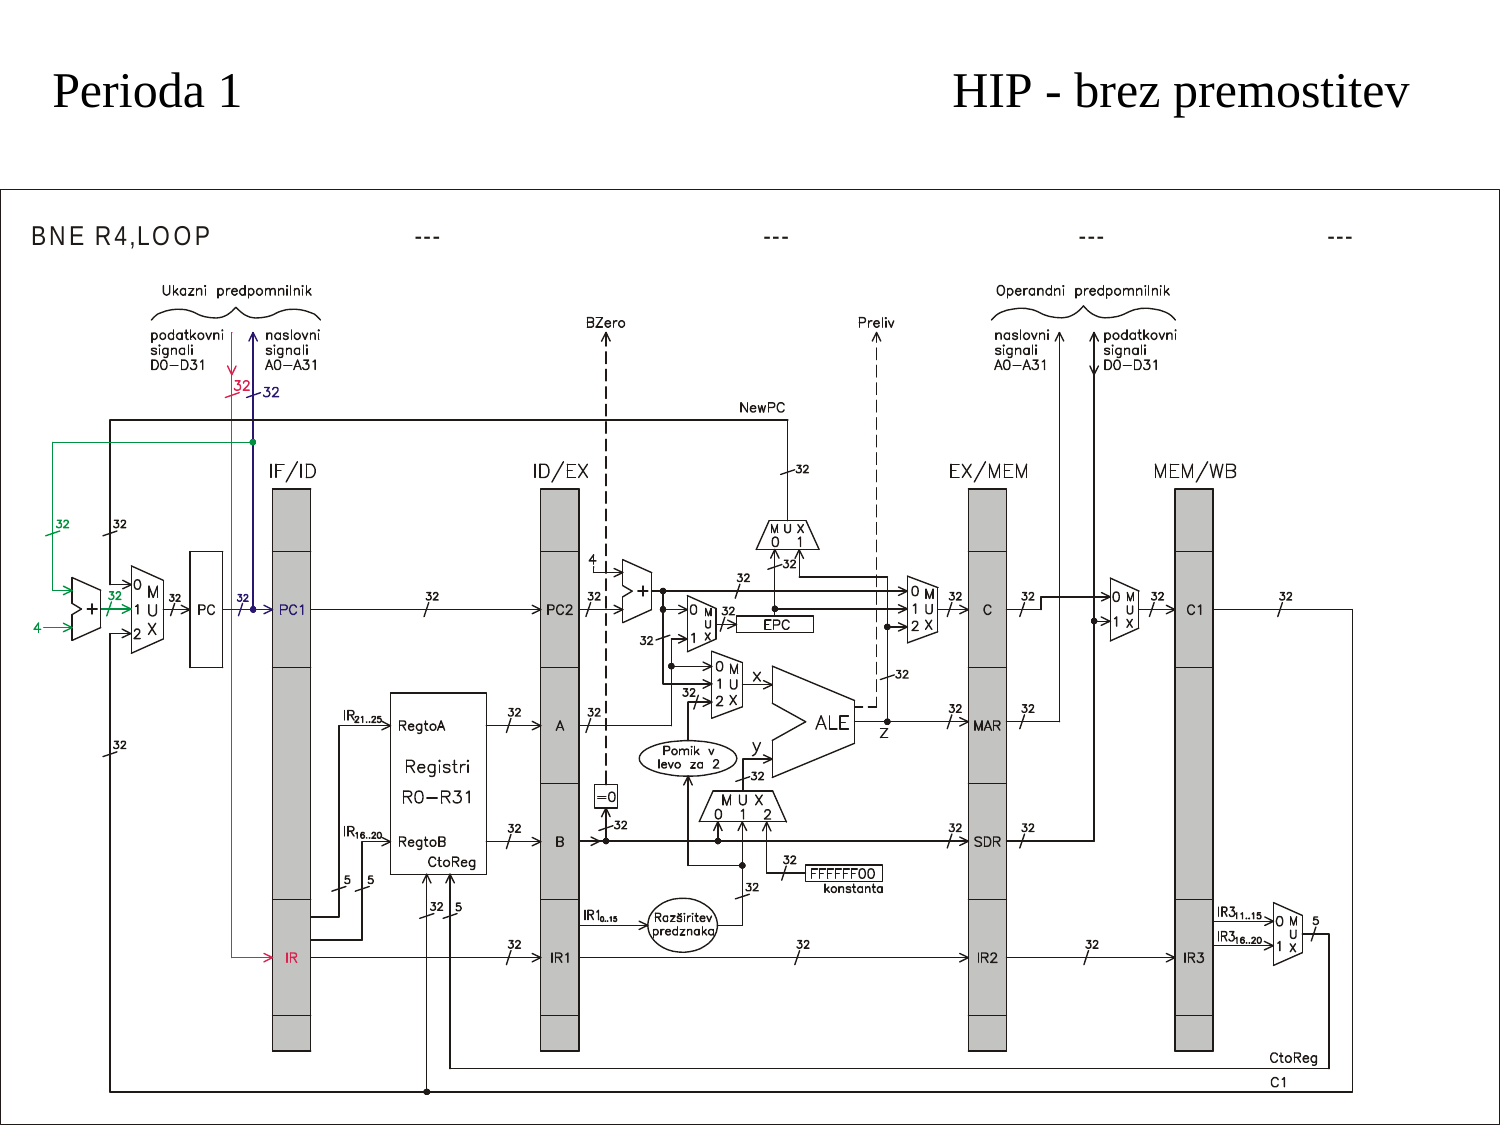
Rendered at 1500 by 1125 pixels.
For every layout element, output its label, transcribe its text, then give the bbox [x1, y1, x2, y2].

picture [0, 188, 1500, 1125]
text_box Perioda 1 HIP - brez premostitev [37, 49, 1476, 126]
